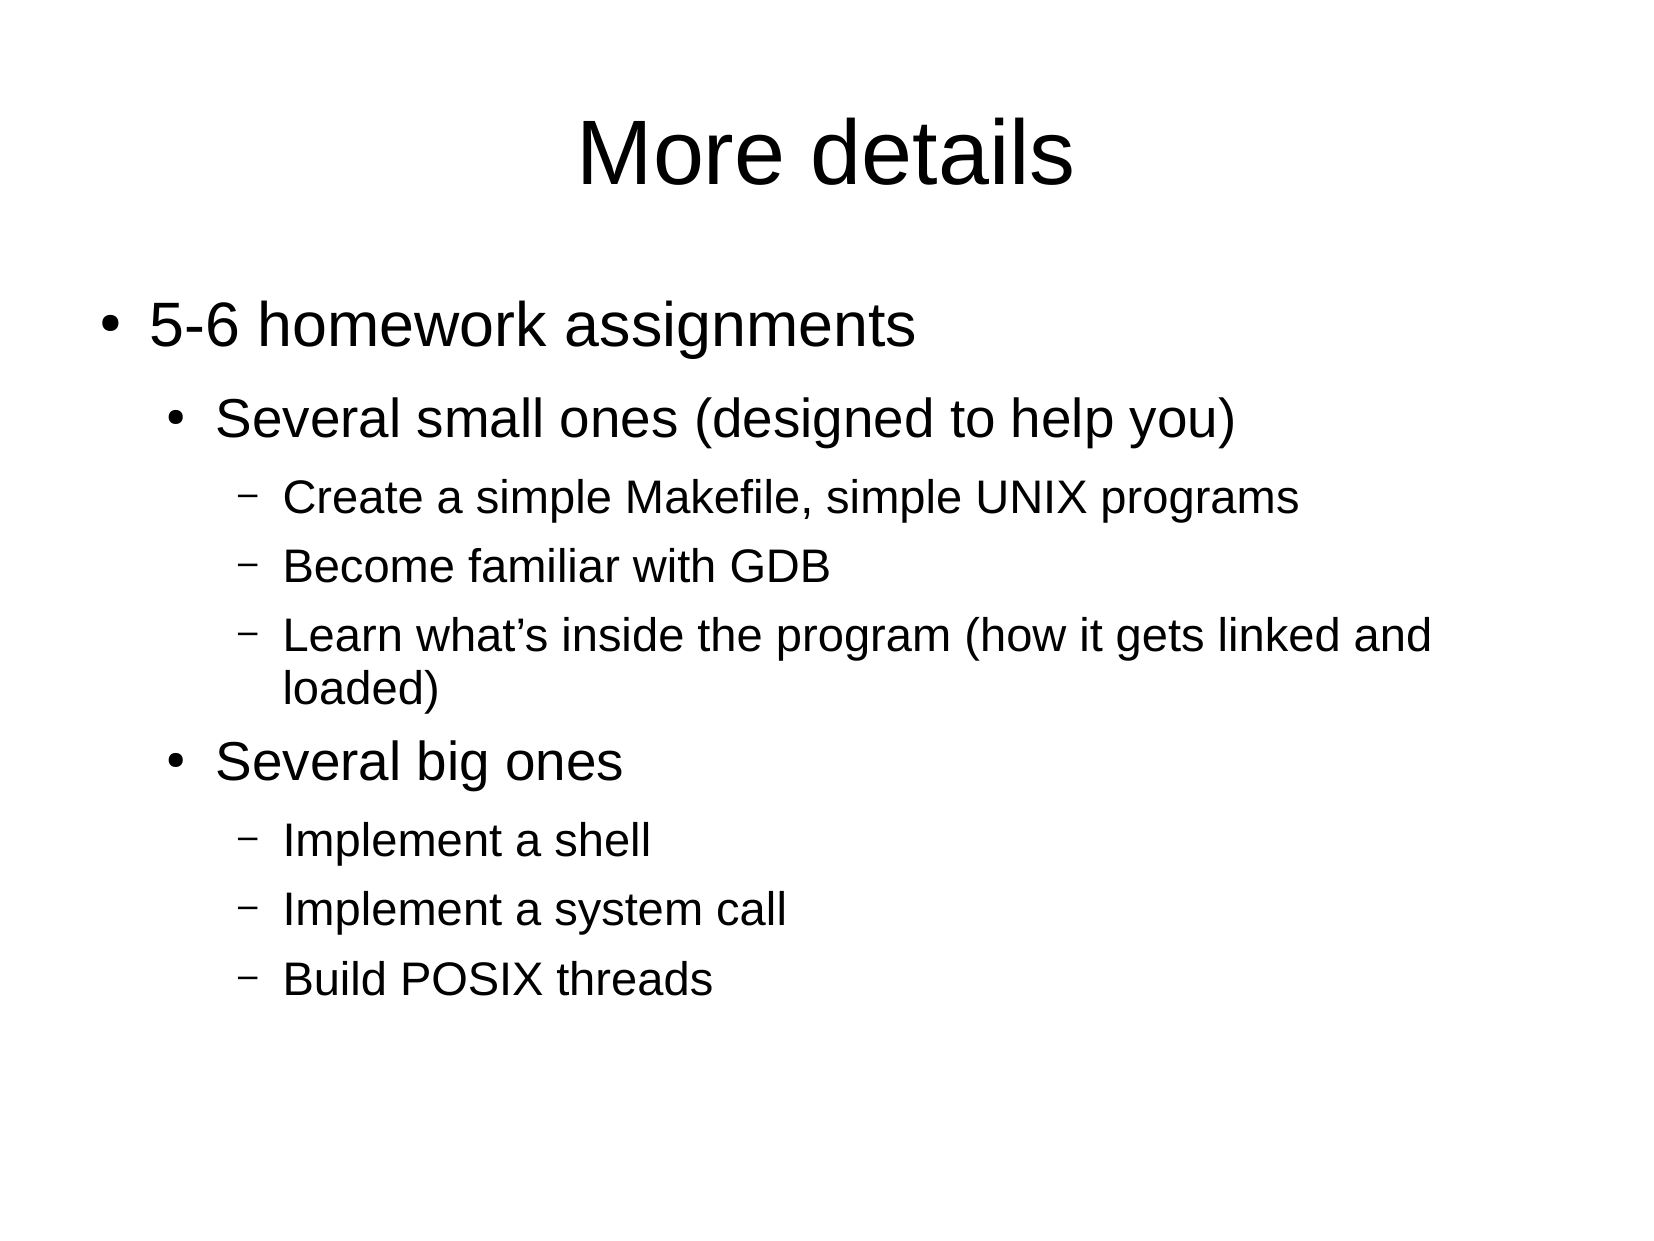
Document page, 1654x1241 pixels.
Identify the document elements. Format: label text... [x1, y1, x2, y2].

list 5-6 homework assignments Several small ones (designed to help you) Create a simple Makefile, simple UNIX programs Become familiar with GDB Learn what’s inside the program (how it gets linked and loaded) Several big ones Implement a shell Implement a system call Build POSIX threads [82, 290, 1571, 1010]
title More details [82, 49, 1571, 257]
